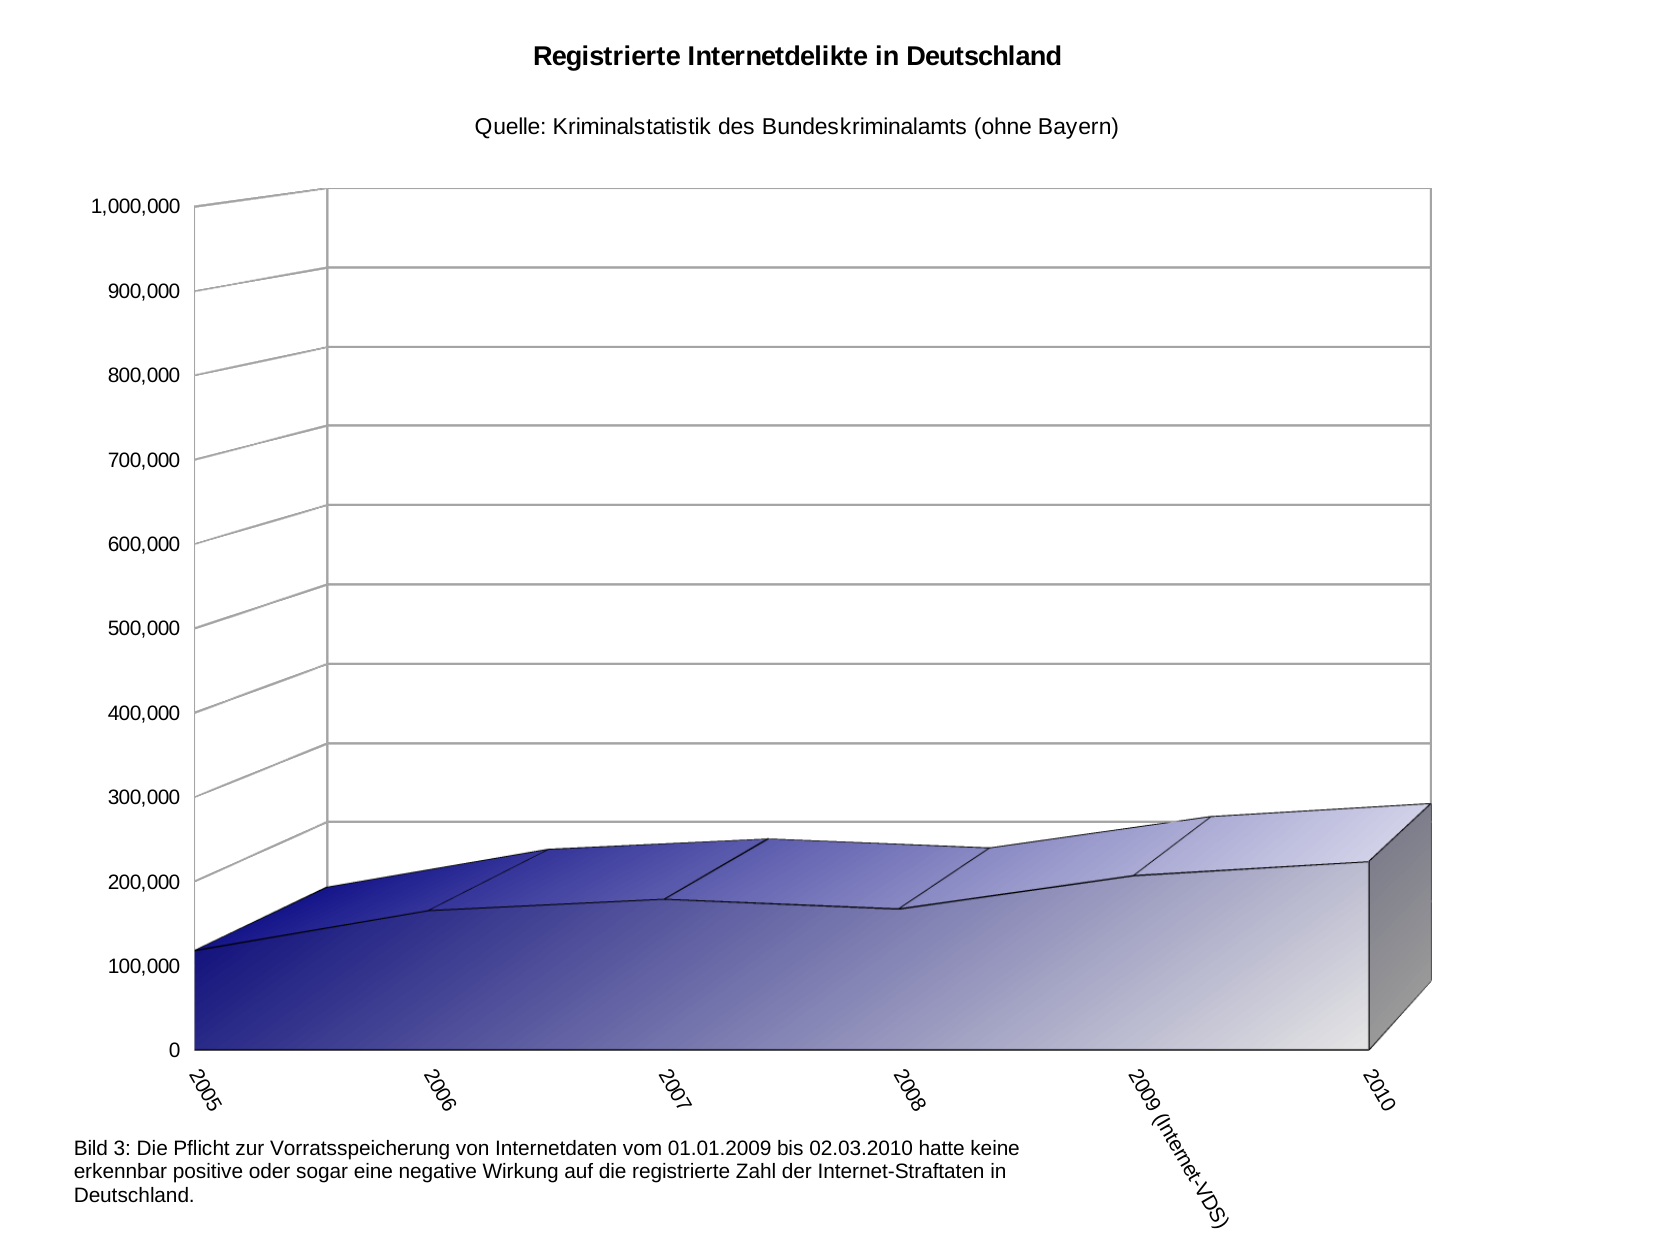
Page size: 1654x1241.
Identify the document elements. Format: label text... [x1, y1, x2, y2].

text_box Bild 3: Die Pflicht zur Vorratsspeicherung von Internetdaten vom 01.01.2009 bis 02.03.2010 hatte keine erkennbar positive oder sogar eine negative Wirkung auf die registrierte Zahl der Internet-Straftaten in Deutschland. [59, 1129, 1123, 1241]
chart [59, 0, 1536, 1241]
